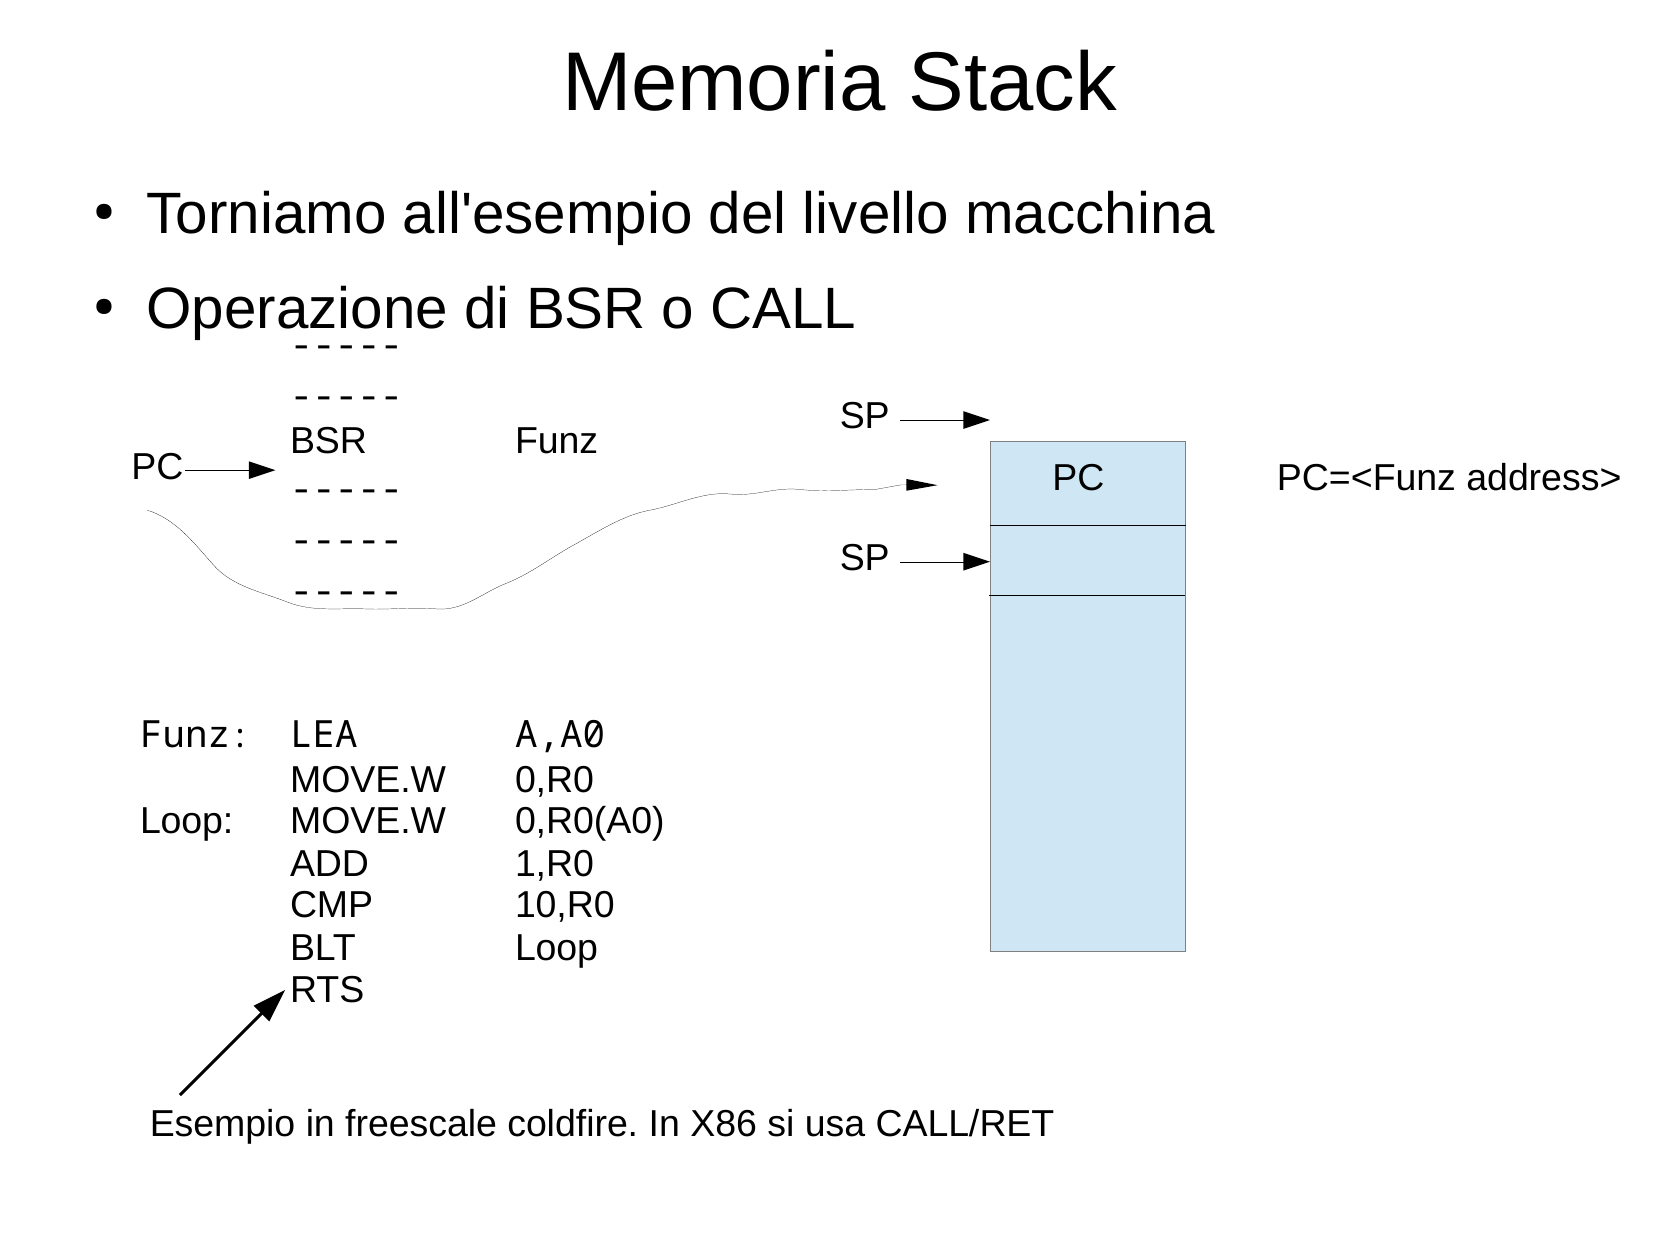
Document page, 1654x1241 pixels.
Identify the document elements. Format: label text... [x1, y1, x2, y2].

text_box ----- ----- BSR Funz ----- ----- ----- [125, 309, 1231, 641]
text_box [990, 441, 1186, 525]
text_box PC [116, 437, 199, 495]
text_box [990, 526, 1186, 952]
text_box SP [825, 386, 905, 460]
text_box SP [825, 528, 905, 601]
text_box PC [1037, 449, 1120, 507]
text_box Funz: LEA A,A0 MOVE.W 0,R0 Loop: MOVE.W 0,R0(A0) ADD 1,R0 CMP 10,R0 BLT Loop RTS [125, 699, 1231, 1031]
text_box PC=<Funz address> [1262, 449, 1637, 507]
list Torniamo all'esempio del livello macchina Operazione di BSR o CALL [75, 181, 1599, 1187]
title Memoria Stack [30, 0, 1621, 186]
text_box Esempio in freescale coldfire. In X86 si usa CALL/RET [135, 1095, 1070, 1152]
